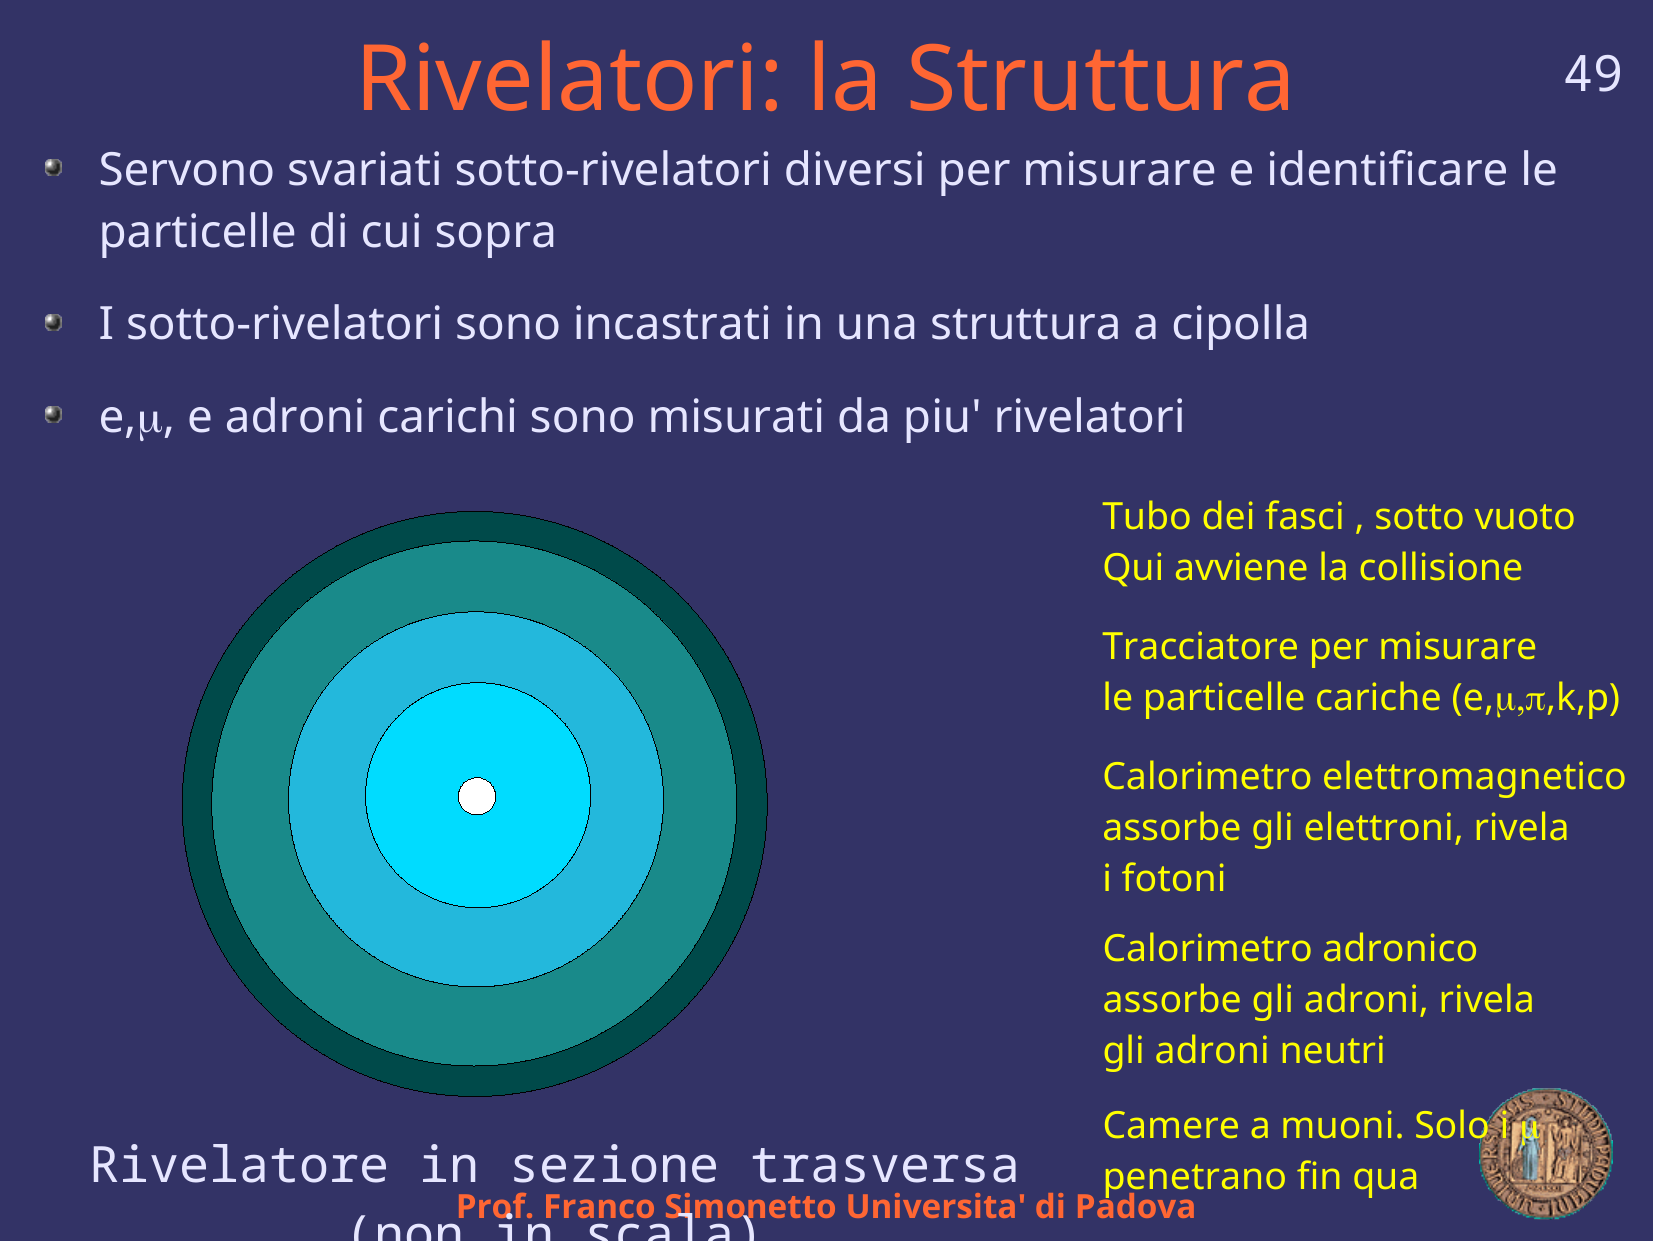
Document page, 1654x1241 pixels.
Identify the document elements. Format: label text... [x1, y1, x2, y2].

text_box Tubo dei fasci , sotto vuoto Qui avviene la collisione [1087, 482, 1598, 602]
text_box Camere a muoni. Solo i m penetrano fin qua [1087, 1090, 1551, 1211]
picture [1479, 1087, 1613, 1221]
title Rivelatori: la Struttura [82, 29, 1571, 121]
list Servono svariati sotto-rivelatori diversi per misurare e identificare le particelle di cui sopra I sotto-rivelatori sono incastrati in una struttura a cipolla e,m, e adroni carichi sono misurati da piu' rivelatori [27, 136, 1613, 452]
text_box Calorimetro elettromagnetico assorbe gli elettroni, rivela i fotoni [1087, 742, 1634, 914]
text_box Rivelatore in sezione trasversa (non in scala) [75, 1121, 1036, 1237]
text_box Calorimetro adronico assorbe gli adroni, rivela gli adroni neutri [1087, 913, 1545, 1086]
text_box Tracciatore per misurare le particelle cariche (e,m,p,k,p) [1087, 612, 1653, 733]
text_box [182, 511, 768, 1097]
